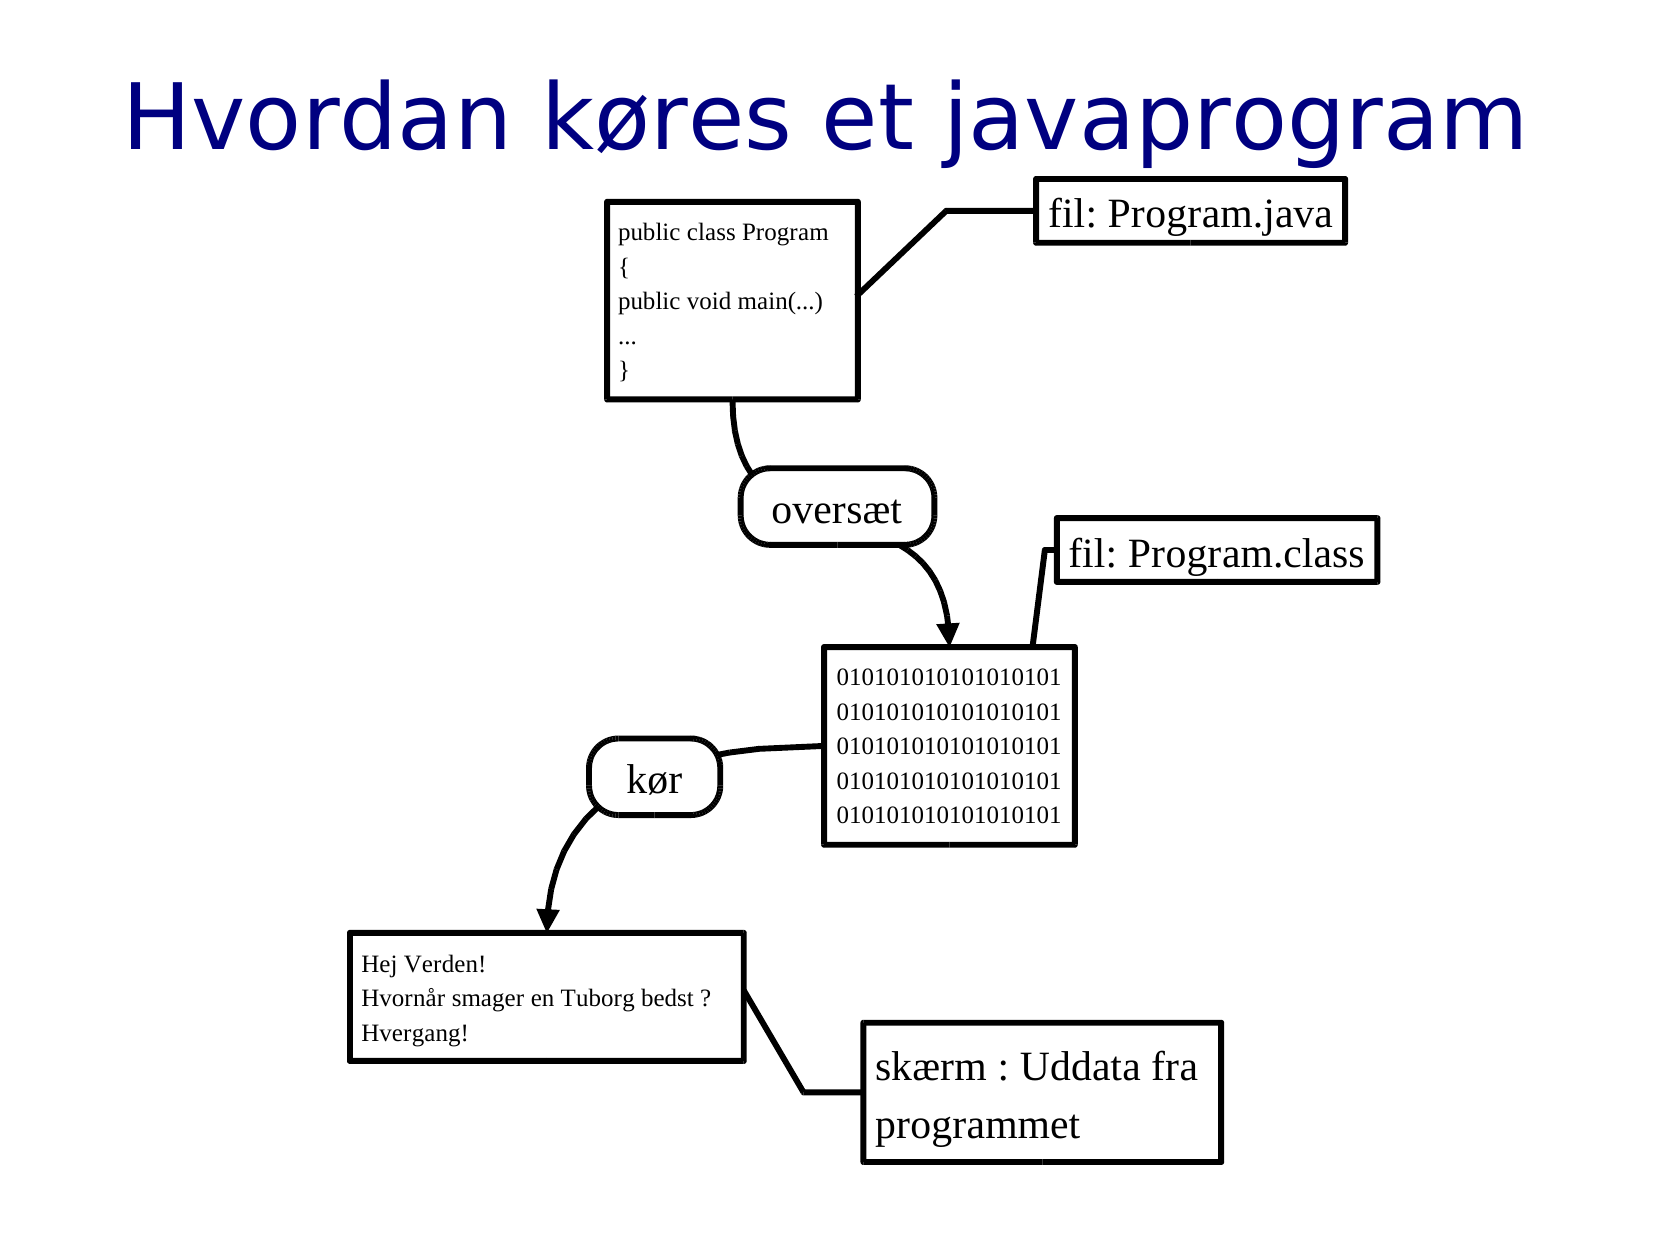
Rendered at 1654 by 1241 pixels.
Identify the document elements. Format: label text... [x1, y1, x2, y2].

title Hvordan køres et javaprogram [105, 14, 1549, 222]
chart [243, 121, 1415, 1201]
